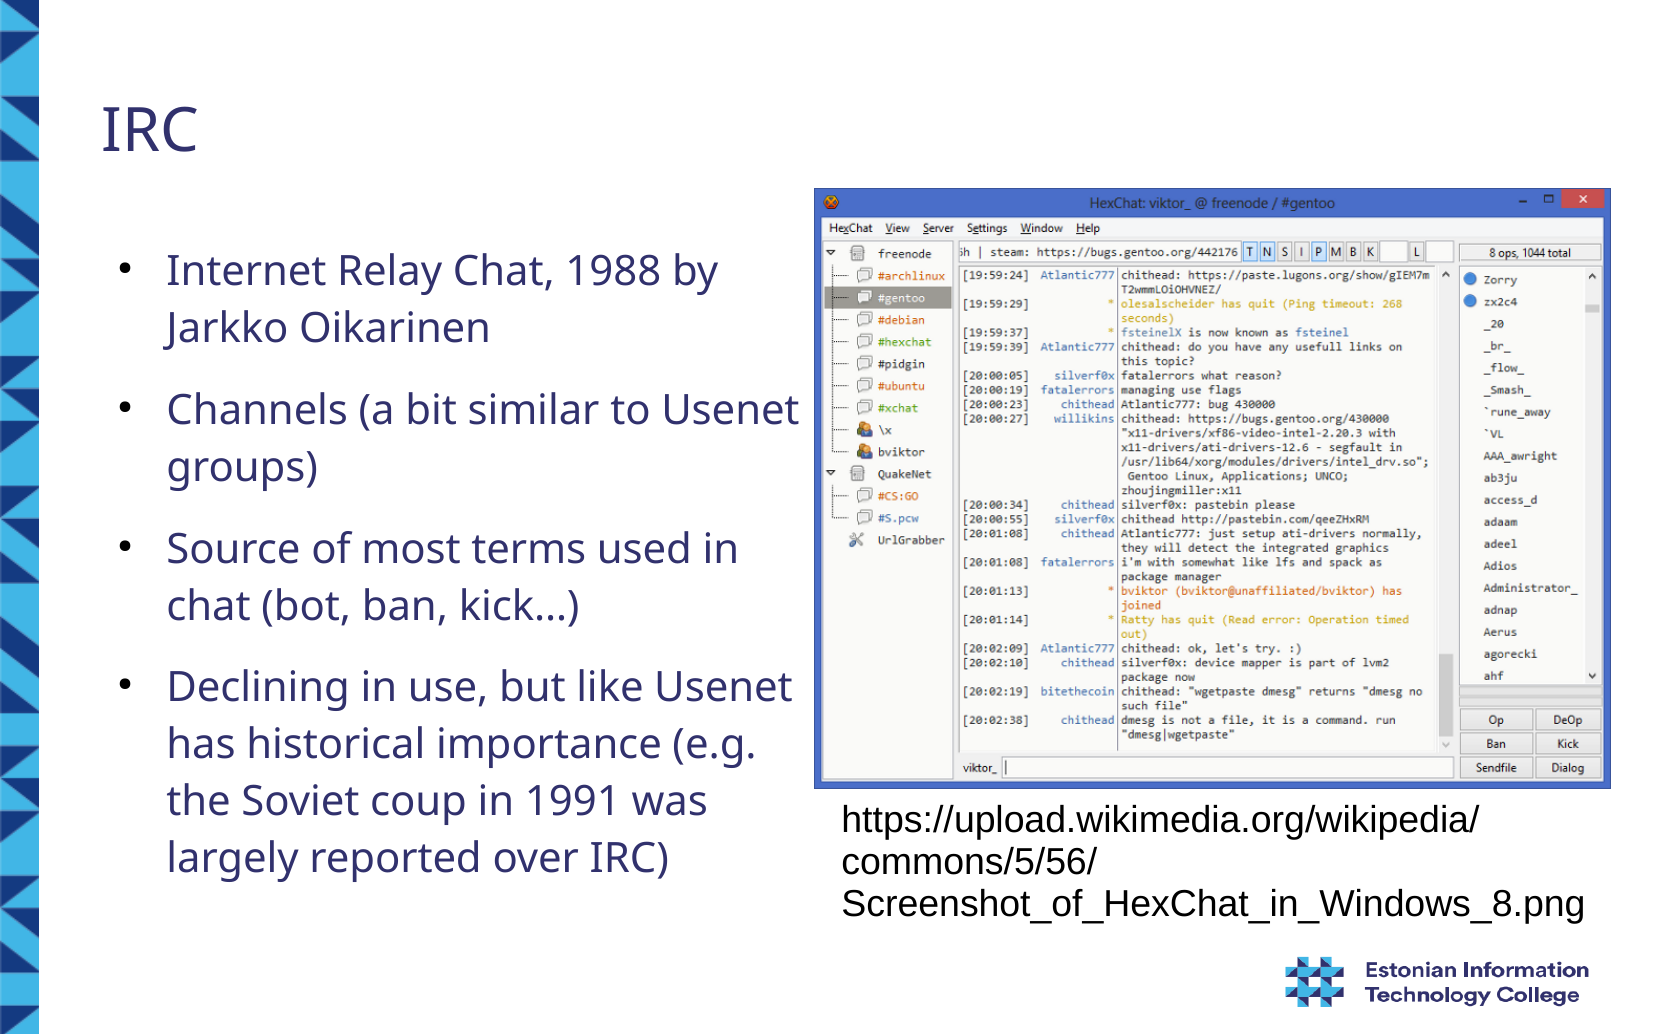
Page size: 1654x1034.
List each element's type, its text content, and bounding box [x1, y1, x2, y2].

picture [814, 188, 1611, 789]
title IRC [101, 41, 1224, 214]
text_box https://upload.wikimedia.org/wikipedia/commons/5/56/Screenshot_of_HexChat_in_Windows_8.png [826, 791, 1654, 933]
list Internet Relay Chat, 1988 by Jarkko Oikarinen Channels (a bit similar to Usenet groups) Source of most terms used in chat (bot, ban, kick…) Declining in use, but like Usenet has historical importance (e.g. the Soviet coup in 1991 was largely reported over IRC) [101, 241, 804, 924]
